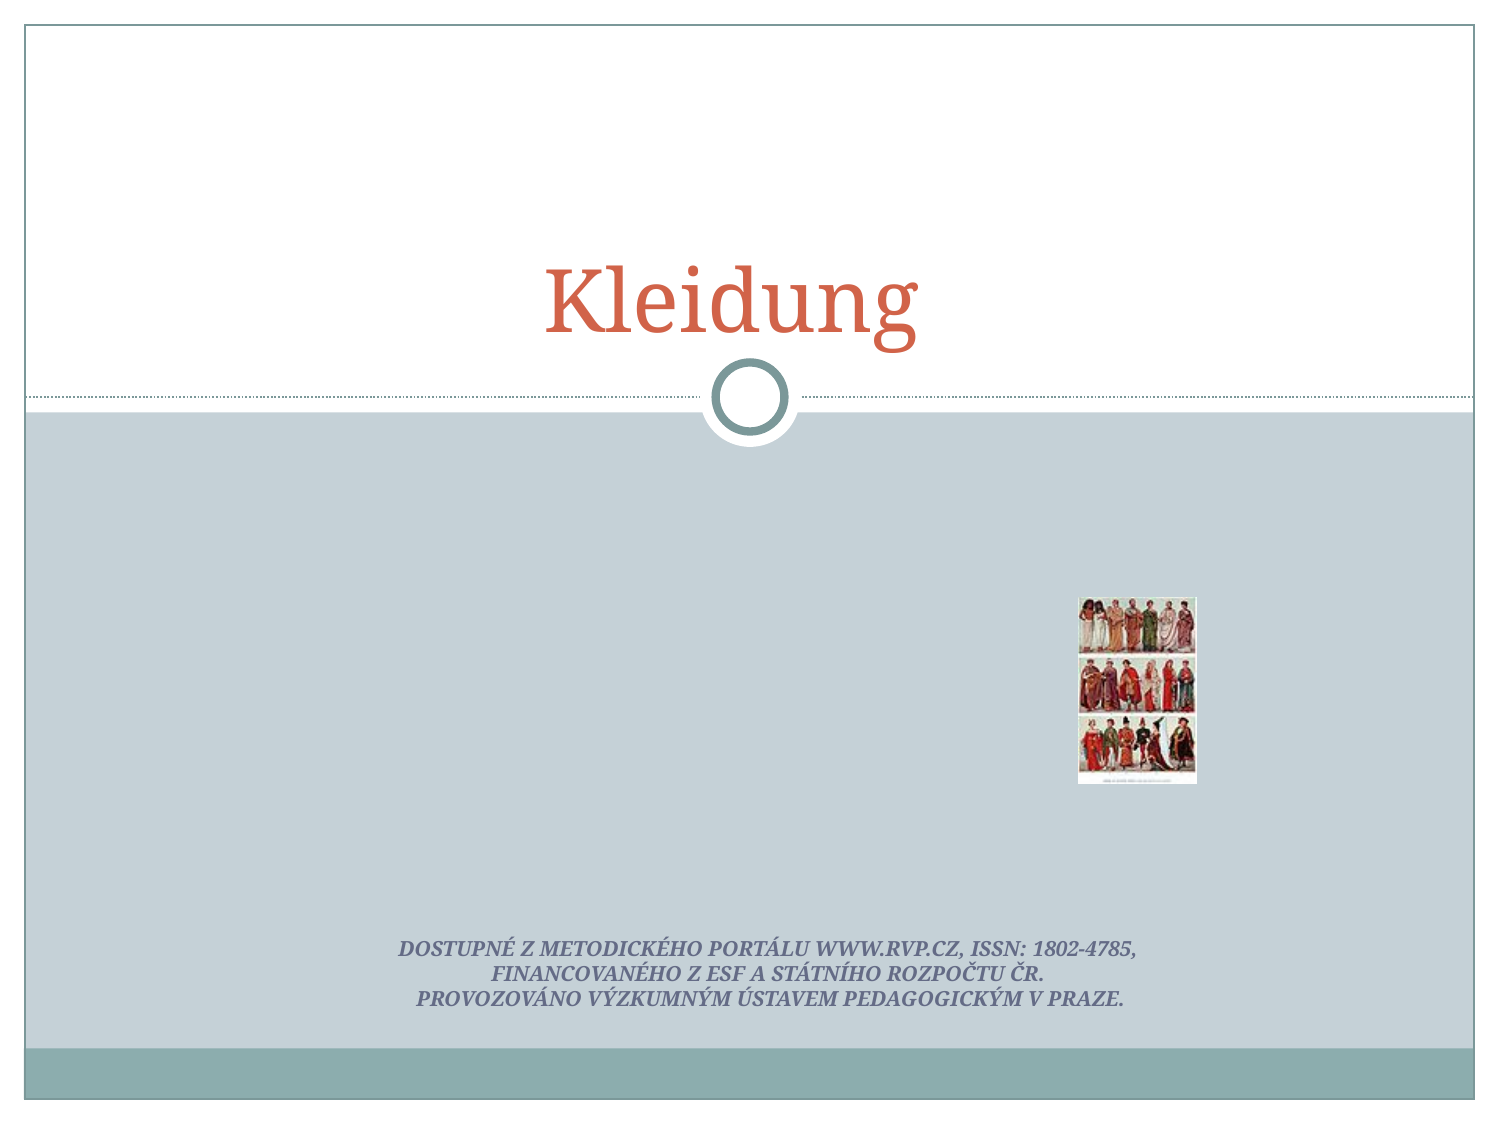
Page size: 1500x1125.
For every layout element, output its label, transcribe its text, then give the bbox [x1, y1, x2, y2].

picture [1078, 597, 1197, 784]
title Kleidung [117, 70, 1393, 358]
text_box DOSTUPNÉ Z METODICKÉHO PORTÁLU WWW.RVP.CZ, ISSN: 1802-4785, FINANCOVANÉHO Z ESF A STÁTNÍHO ROZPOČTU ČR. PROVOZOVÁNO VÝZKUMNÝM ÚSTAVEM PEDAGOGICKÝM V PRAZE. [41, 928, 1500, 1038]
